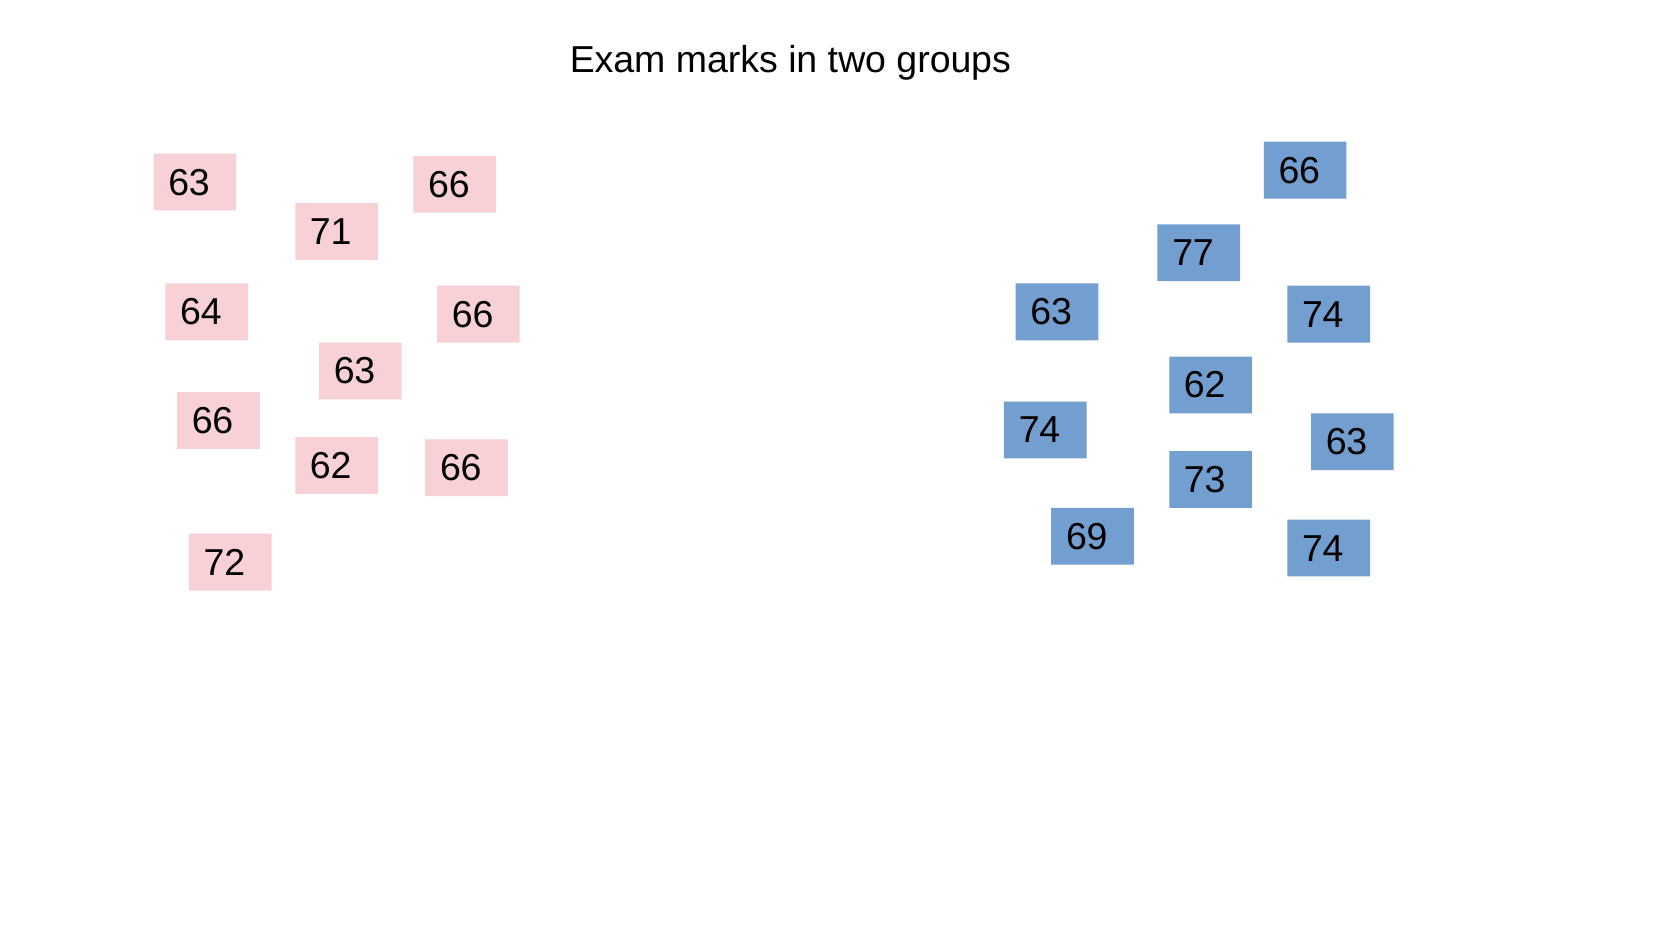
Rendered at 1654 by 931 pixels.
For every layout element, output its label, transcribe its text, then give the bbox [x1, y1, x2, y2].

text_box 62 [295, 437, 378, 494]
text_box 69 [1051, 507, 1134, 565]
text_box 77 [1157, 224, 1241, 282]
text_box 73 [1169, 451, 1252, 508]
text_box 74 [1287, 285, 1371, 343]
text_box 63 [1311, 413, 1394, 471]
text_box 66 [1263, 141, 1347, 199]
text_box 72 [188, 533, 272, 591]
text_box 64 [165, 283, 249, 341]
text_box 63 [153, 153, 237, 211]
text_box 62 [1169, 356, 1252, 414]
text_box 71 [295, 203, 378, 260]
text_box 74 [1287, 519, 1371, 577]
text_box 66 [425, 439, 508, 497]
text_box 66 [413, 155, 497, 213]
text_box Exam marks in two groups [555, 31, 1087, 88]
text_box 74 [1003, 401, 1087, 459]
text_box 66 [177, 392, 260, 449]
text_box 63 [1015, 283, 1099, 341]
text_box 63 [318, 342, 402, 400]
text_box 66 [437, 285, 520, 343]
